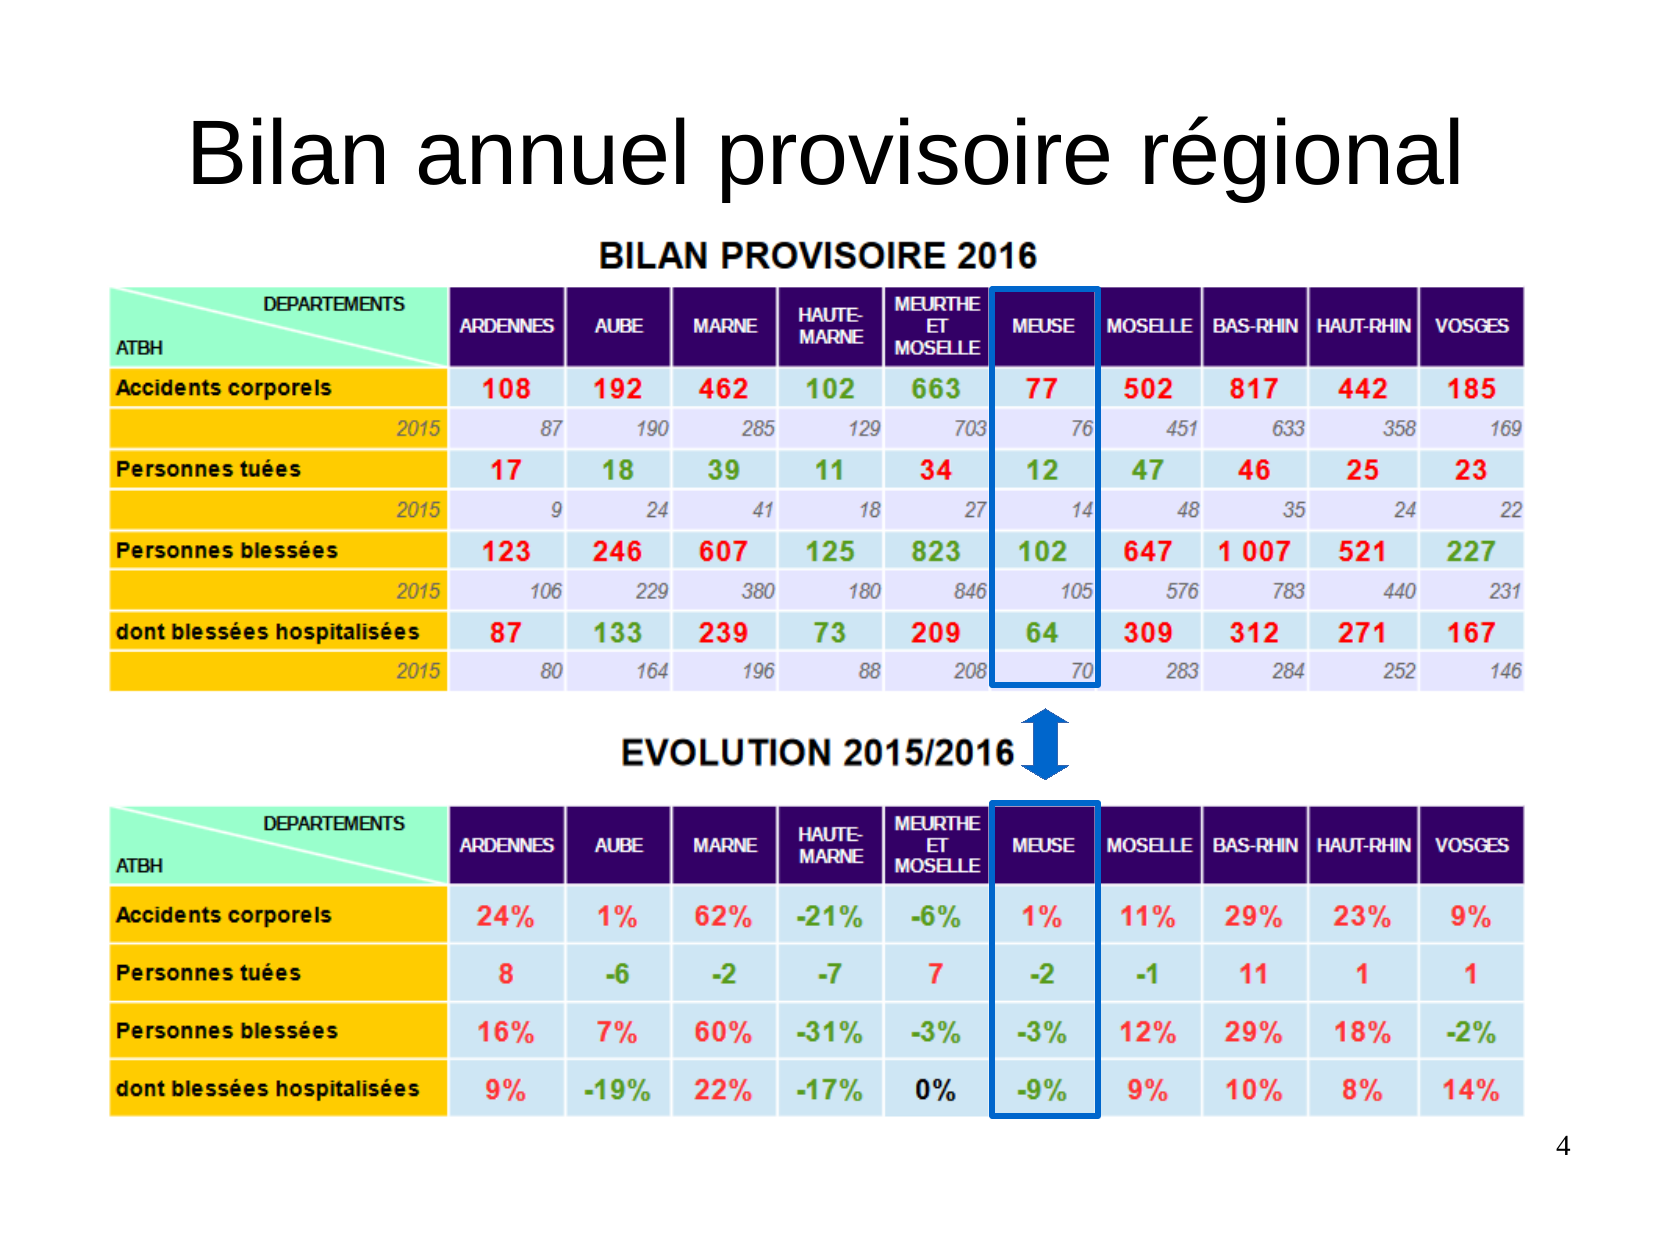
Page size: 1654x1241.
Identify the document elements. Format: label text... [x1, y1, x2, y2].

text_box [1021, 708, 1069, 780]
picture [94, 225, 1550, 1134]
title Bilan annuel provisoire régional [82, 49, 1571, 257]
